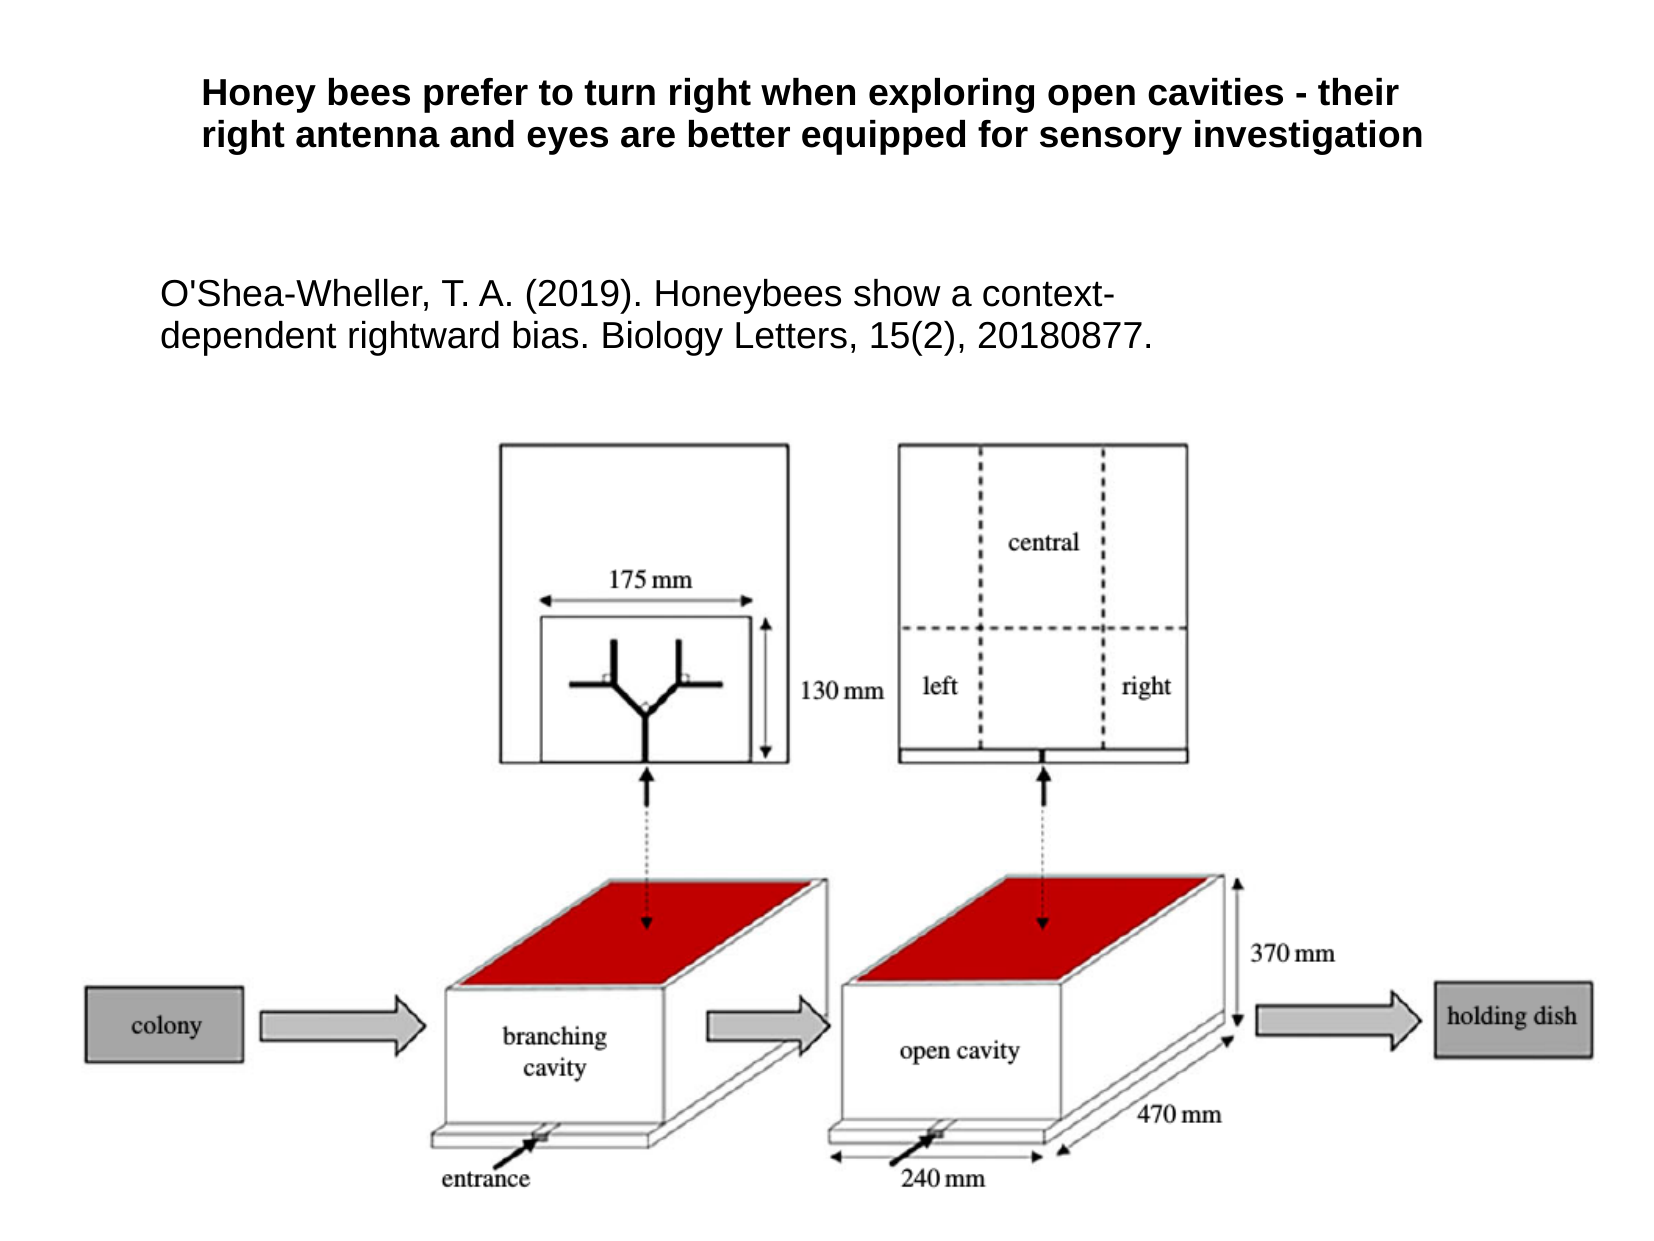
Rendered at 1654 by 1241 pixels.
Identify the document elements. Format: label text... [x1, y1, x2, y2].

picture [24, 396, 1645, 1198]
text_box Honey bees prefer to turn right when exploring open cavities - their right antenna and eyes are better equipped for sensory investigation [186, 64, 1463, 163]
text_box O'Shea-Wheller, T. A. (2019). Honeybees show a context-dependent rightward bias. Biology Letters, 15(2), 20180877. [145, 265, 1254, 365]
